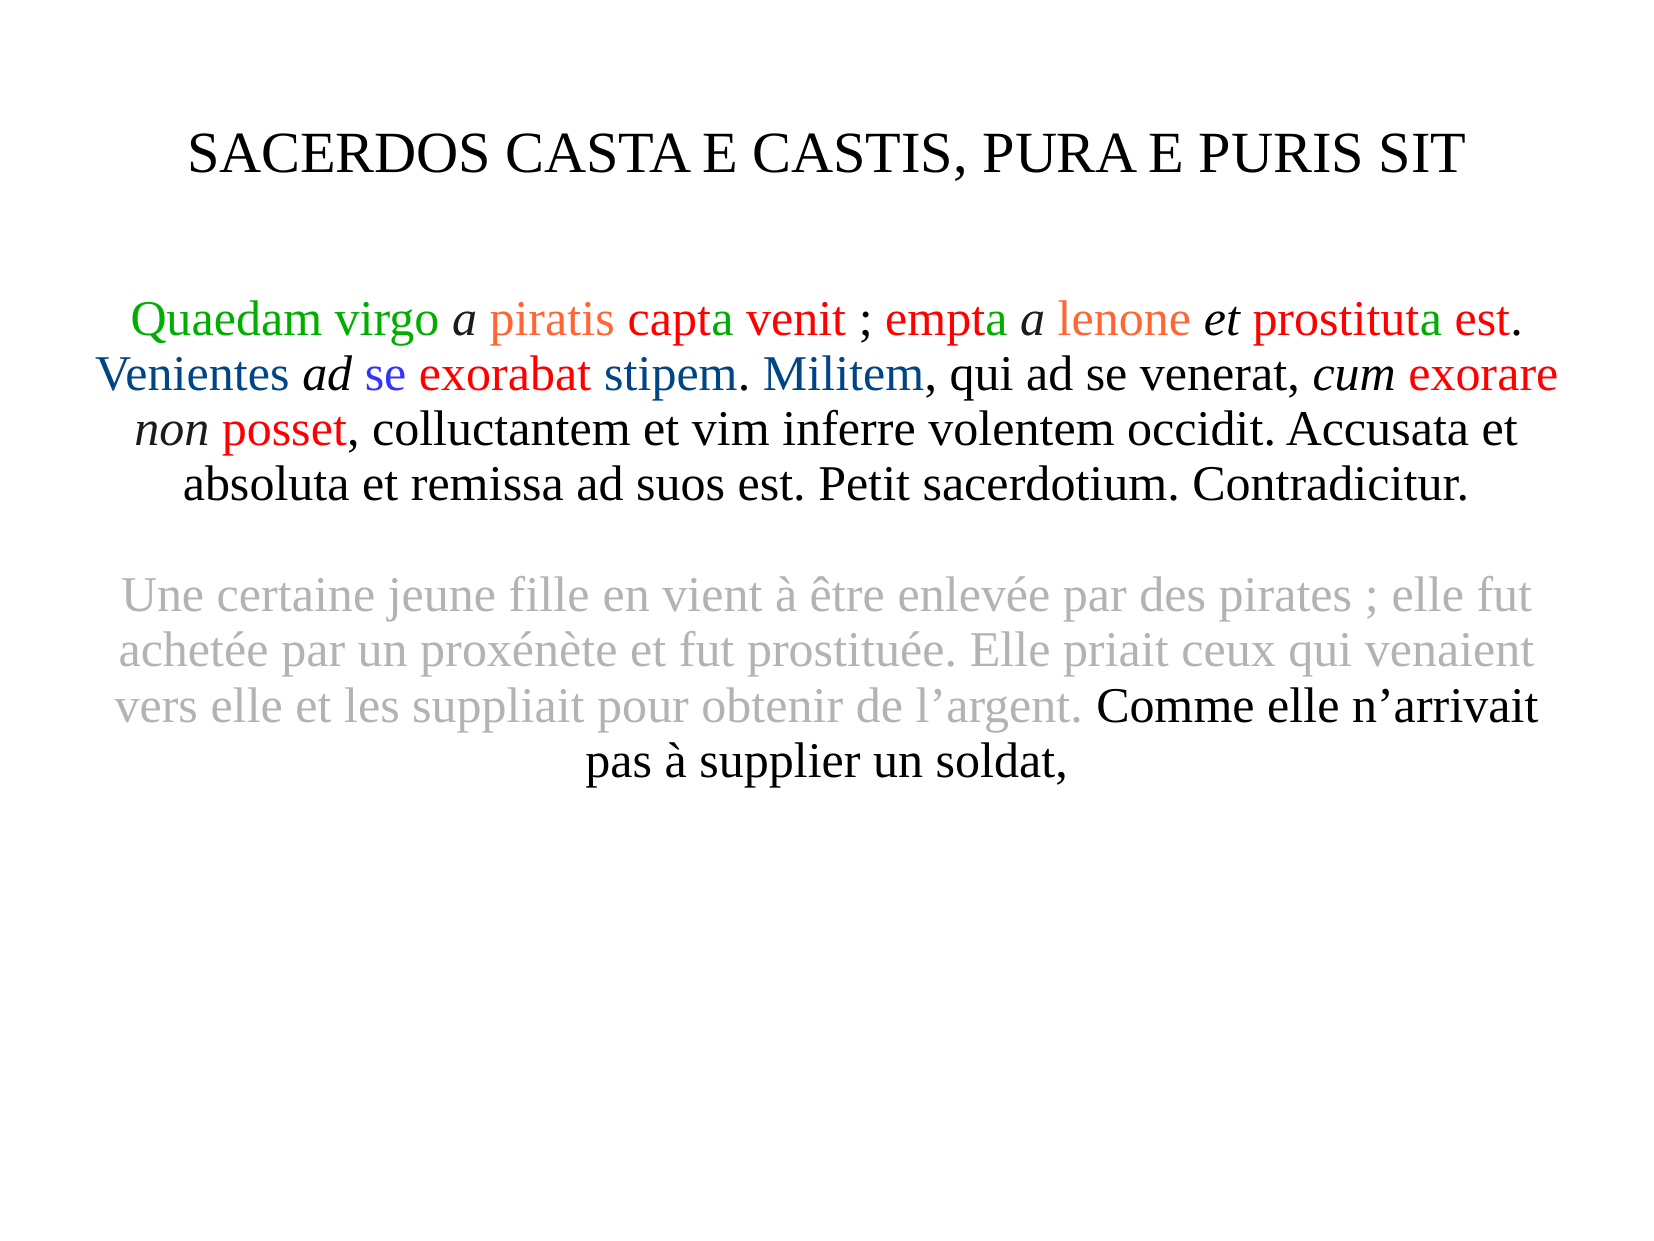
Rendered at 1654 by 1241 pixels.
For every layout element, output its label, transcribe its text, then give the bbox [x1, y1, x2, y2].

subtitle Quaedam virgo a piratis capta venit ; empta a lenone et prostituta est. Venientes ad se exorabat stipem. Militem, qui ad se venerat, cum exorare non posset, colluctantem et vim inferre volentem occidit. Accusata et absoluta et remissa ad suos est. Petit sacerdotium. Contradicitur. Une certaine jeune fille en vient à être enlevée par des pirates ; elle fut achetée par un proxénète et fut prostituée. Elle priait ceux qui venaient vers elle et les suppliait pour obtenir de l’argent. Comme elle n’arrivait pas à supplier un soldat, [82, 283, 1571, 1016]
title SACERDOS CASTA E CASTIS, PURA E PURIS SIT [82, 49, 1571, 257]
